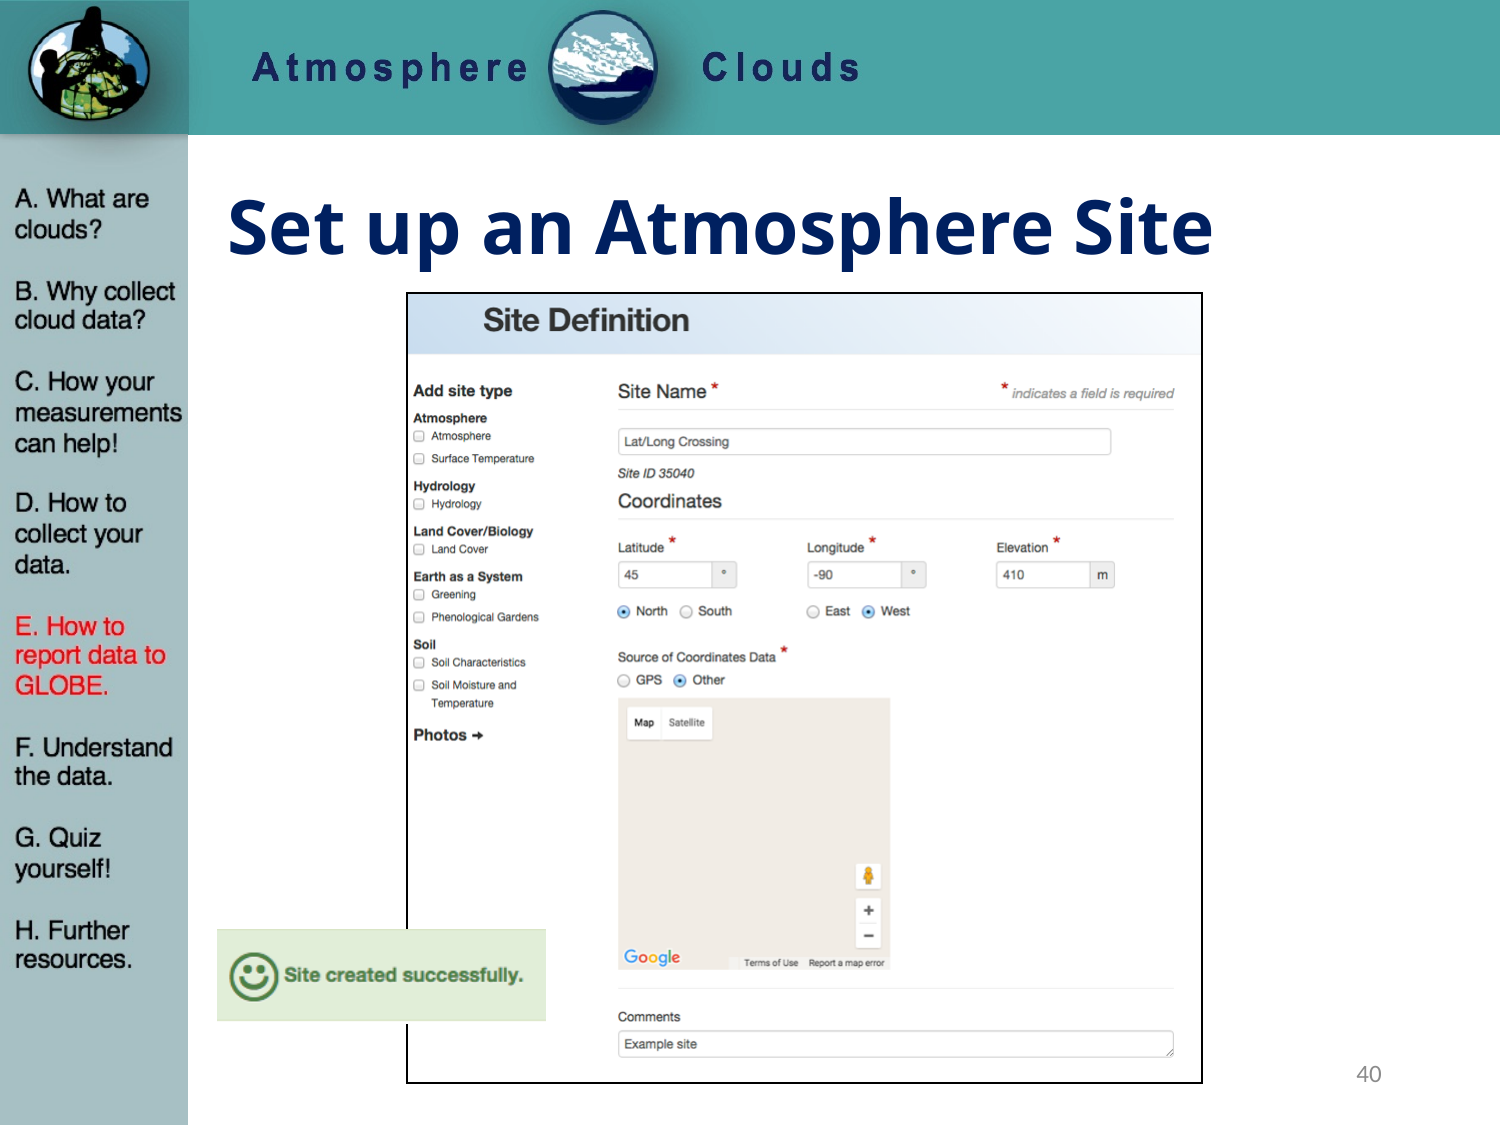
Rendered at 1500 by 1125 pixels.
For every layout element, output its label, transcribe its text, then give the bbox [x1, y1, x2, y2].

picture [0, 0, 1500, 1125]
title Set up an Atmosphere Site [212, 154, 1397, 306]
slide_number <number> [1059, 1042, 1397, 1103]
picture [217, 292, 1203, 1084]
